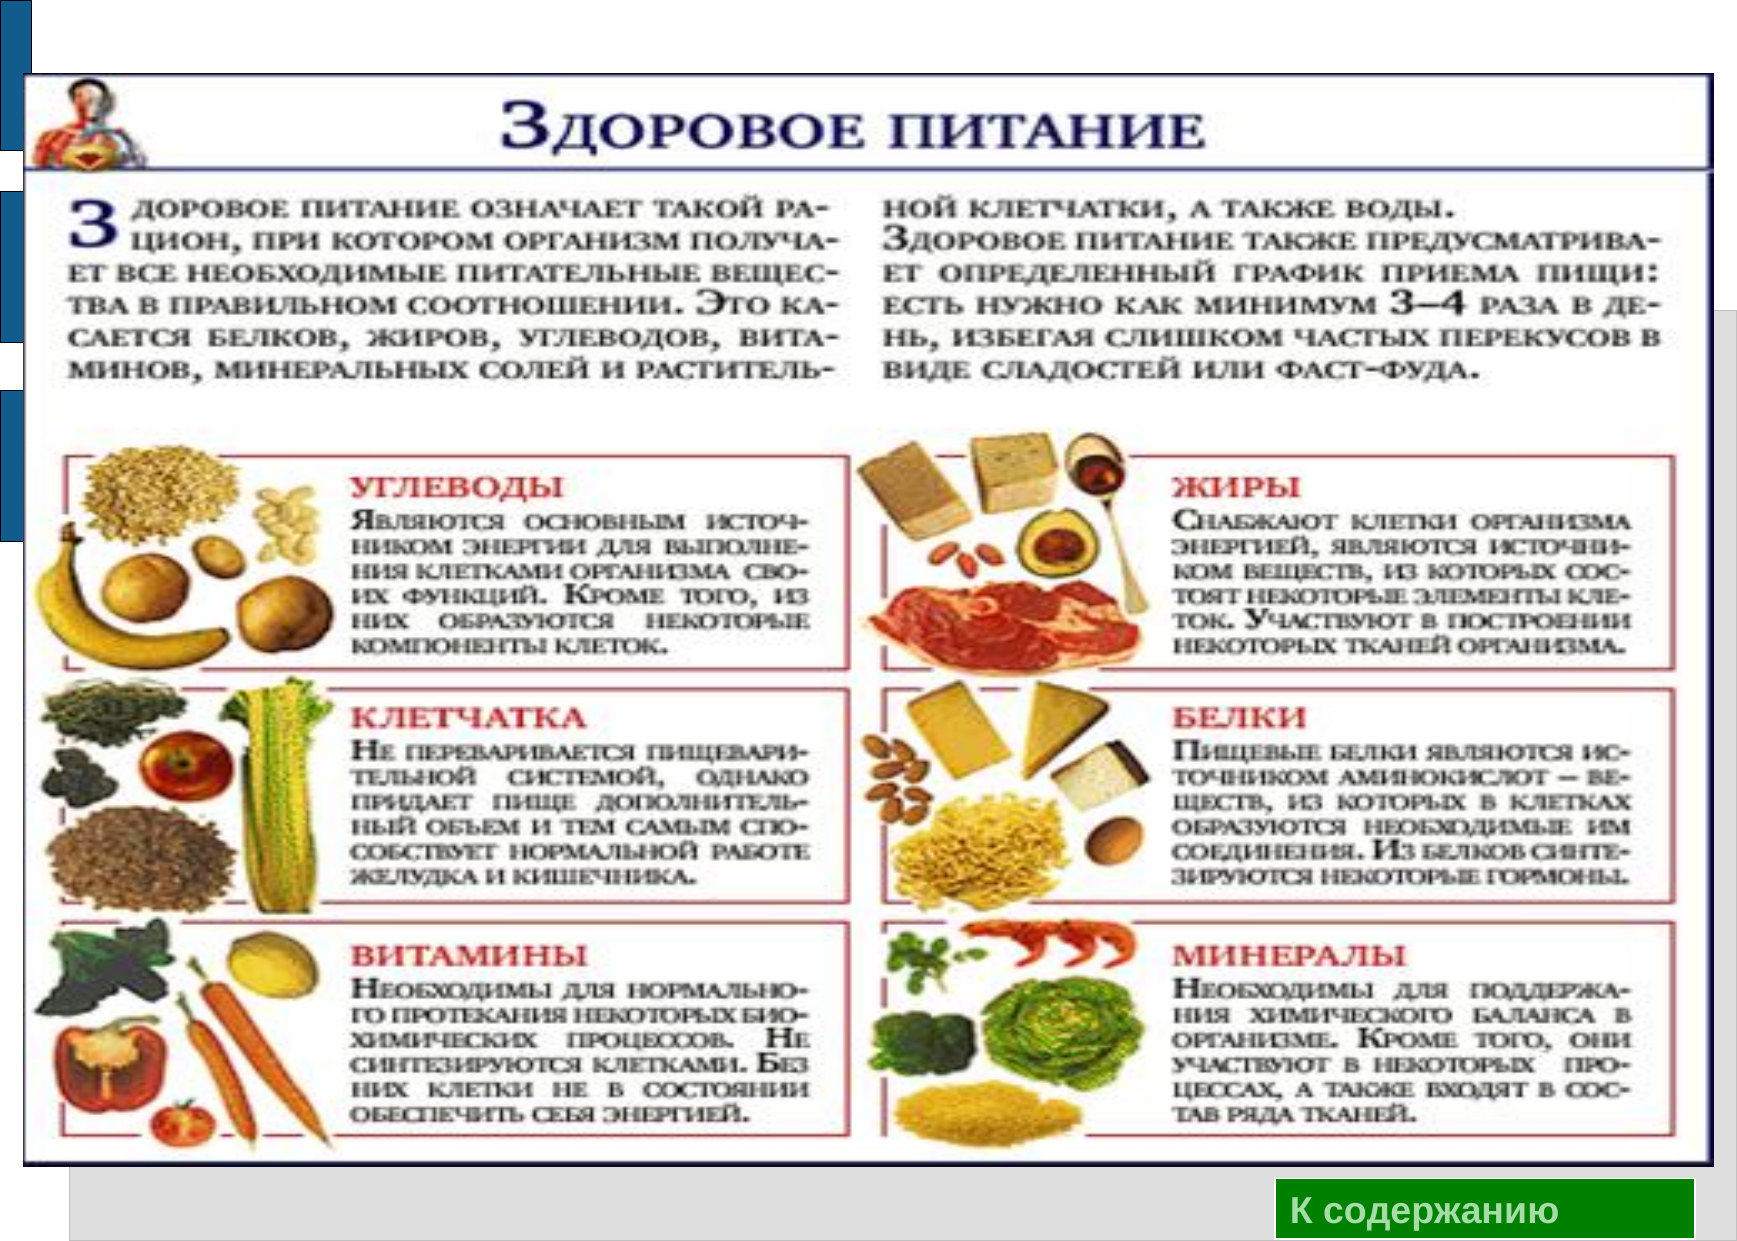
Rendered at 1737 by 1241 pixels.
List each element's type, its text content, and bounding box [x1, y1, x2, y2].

picture [23, 73, 1714, 1167]
text_box К содержанию [1275, 1178, 1696, 1240]
